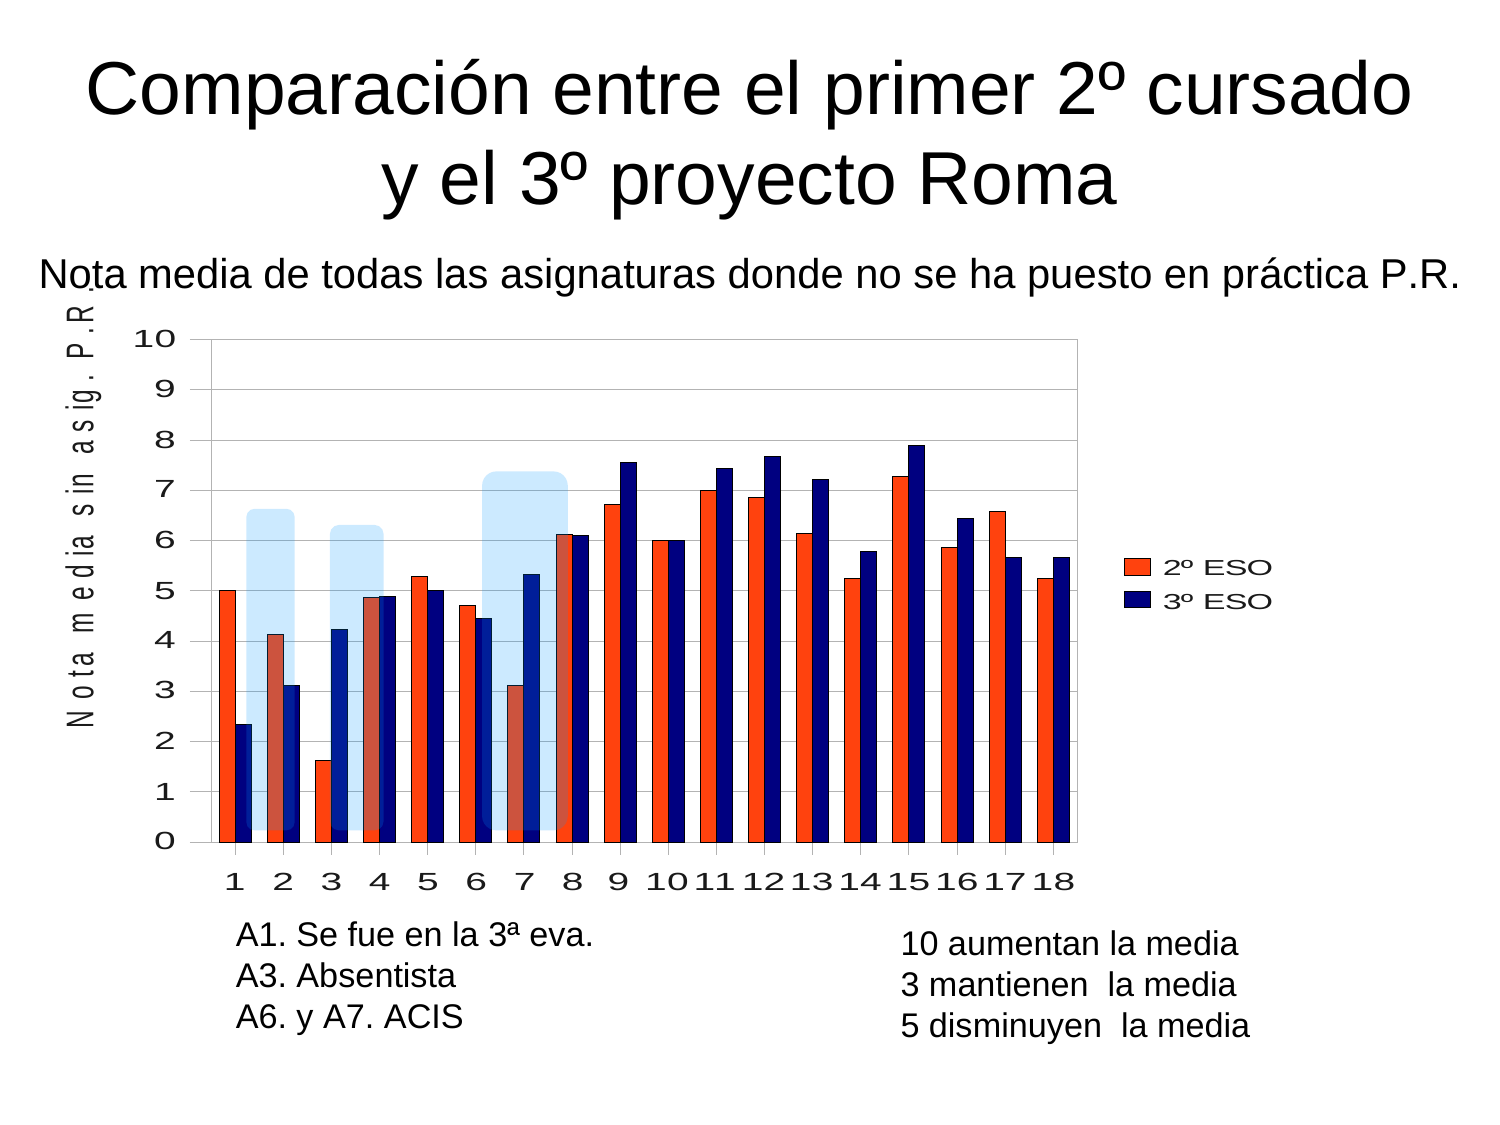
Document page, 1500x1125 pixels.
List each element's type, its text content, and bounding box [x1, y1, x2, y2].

text_box A1. Se fue en la 3ª eva. A3. Absentista A6. y A7. ACIS [221, 905, 650, 1125]
text_box [482, 471, 568, 831]
text_box [246, 508, 295, 831]
text_box Comparación entre el primer 2º cursado y el 3º proyecto Roma [53, 32, 1447, 228]
text_box [329, 524, 384, 831]
text_box Nota media de todas las asignaturas donde no se ha puesto en práctica P.R. [0, 239, 1500, 355]
text_box 10 aumentan la media 3 mantienen la media 5 disminuyen la media [885, 913, 1315, 1093]
picture [21, 355, 1388, 916]
